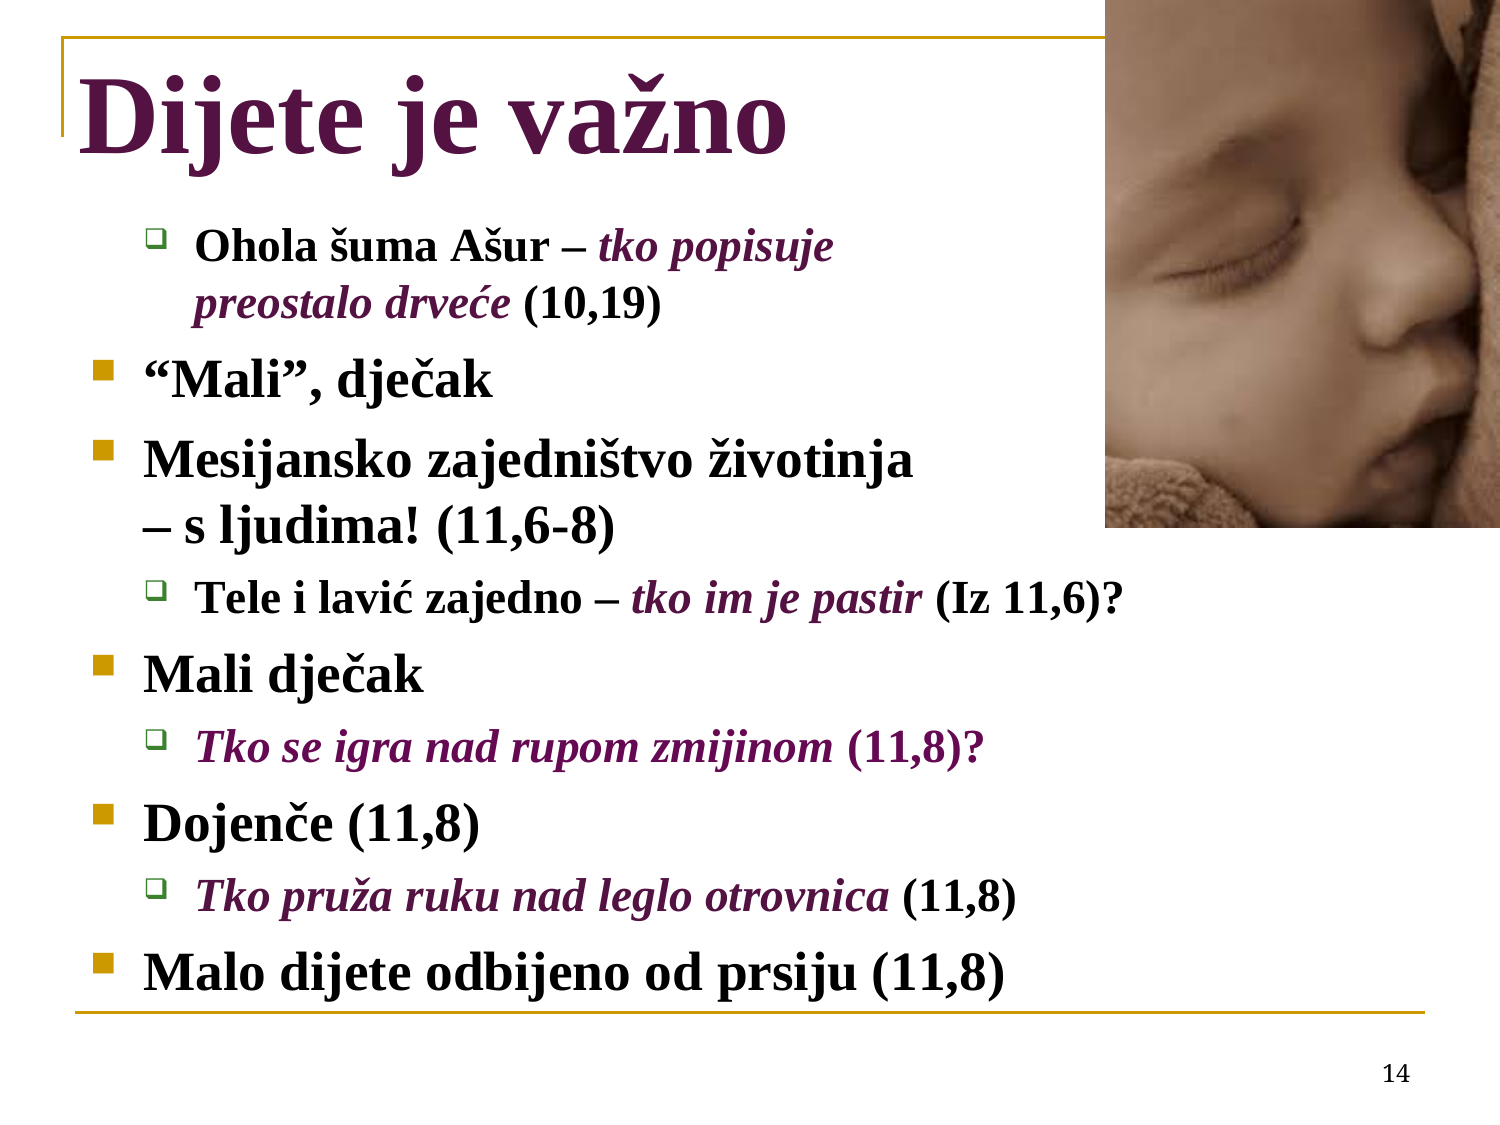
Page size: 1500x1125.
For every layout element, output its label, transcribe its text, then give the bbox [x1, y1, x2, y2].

title Dijete je važno [63, 33, 1105, 221]
picture [1105, 0, 1500, 528]
list Ohola šuma Ašur – tko popisuje preostalo drveće (10,19) “Mali”, dječak Mesijansko zajedništvo životinja – s ljudima! (11,6-8) Tele i lavić zajedno – tko im je pastir (Iz 11,6)? Mali dječak Tko se igra nad rupom zmijinom (11,8)? Dojenče (11,8) Tko pruža ruku nad leglo otrovnica (11,8) Malo dijete odbijeno od prsiju (11,8) [74, 206, 1459, 1012]
text_box <number> [1074, 1024, 1426, 1100]
